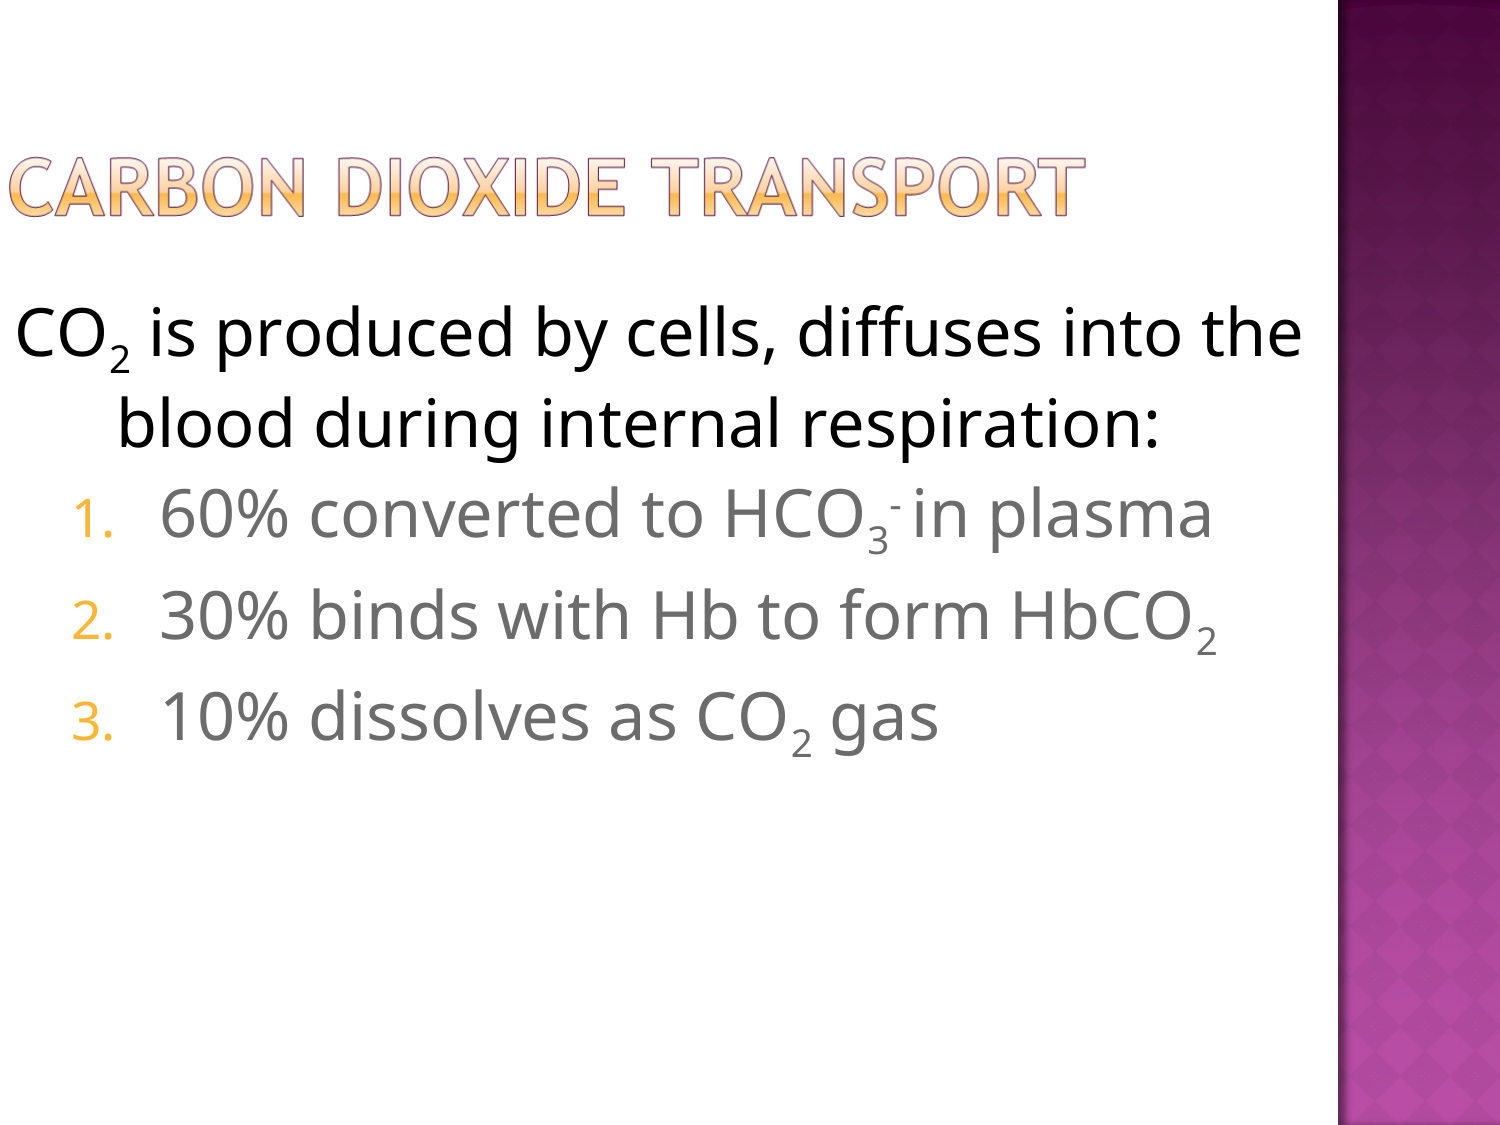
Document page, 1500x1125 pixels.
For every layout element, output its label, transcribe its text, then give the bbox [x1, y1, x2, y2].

picture [1337, 0, 1500, 1125]
text_box [0, 18, 1240, 235]
list CO2 is produced by cells, diffuses into the blood during internal respiration: 60% converted to HCO3- in plasma 30% binds with Hb to form HbCO2 10% dissolves as CO2 gas [0, 282, 1351, 1006]
